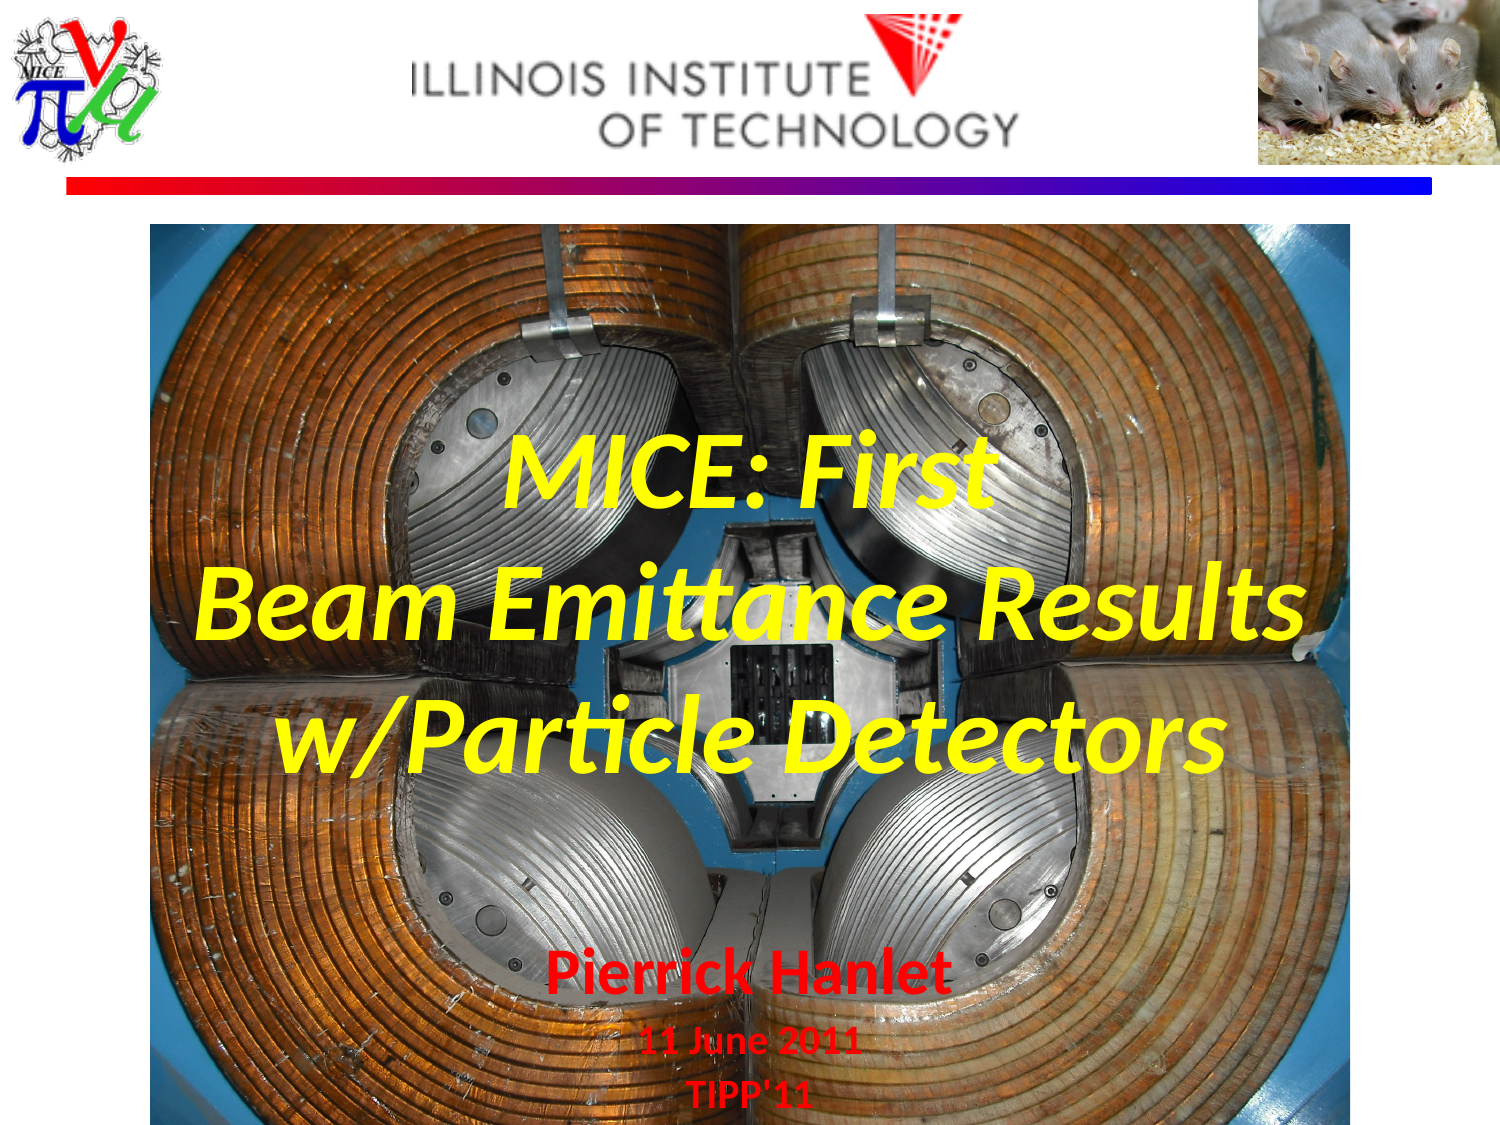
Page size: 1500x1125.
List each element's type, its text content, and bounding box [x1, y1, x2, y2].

picture [412, 14, 1051, 165]
title MICE: First Beam Emittance Results w/Particle Detectors [150, 299, 1351, 901]
picture [150, 224, 1351, 299]
subtitle Pierrick Hanlet 11 June 2011 TIPP'11 [225, 922, 1276, 1125]
picture [0, 0, 173, 173]
picture [1258, 0, 1500, 165]
picture [150, 901, 1351, 1125]
